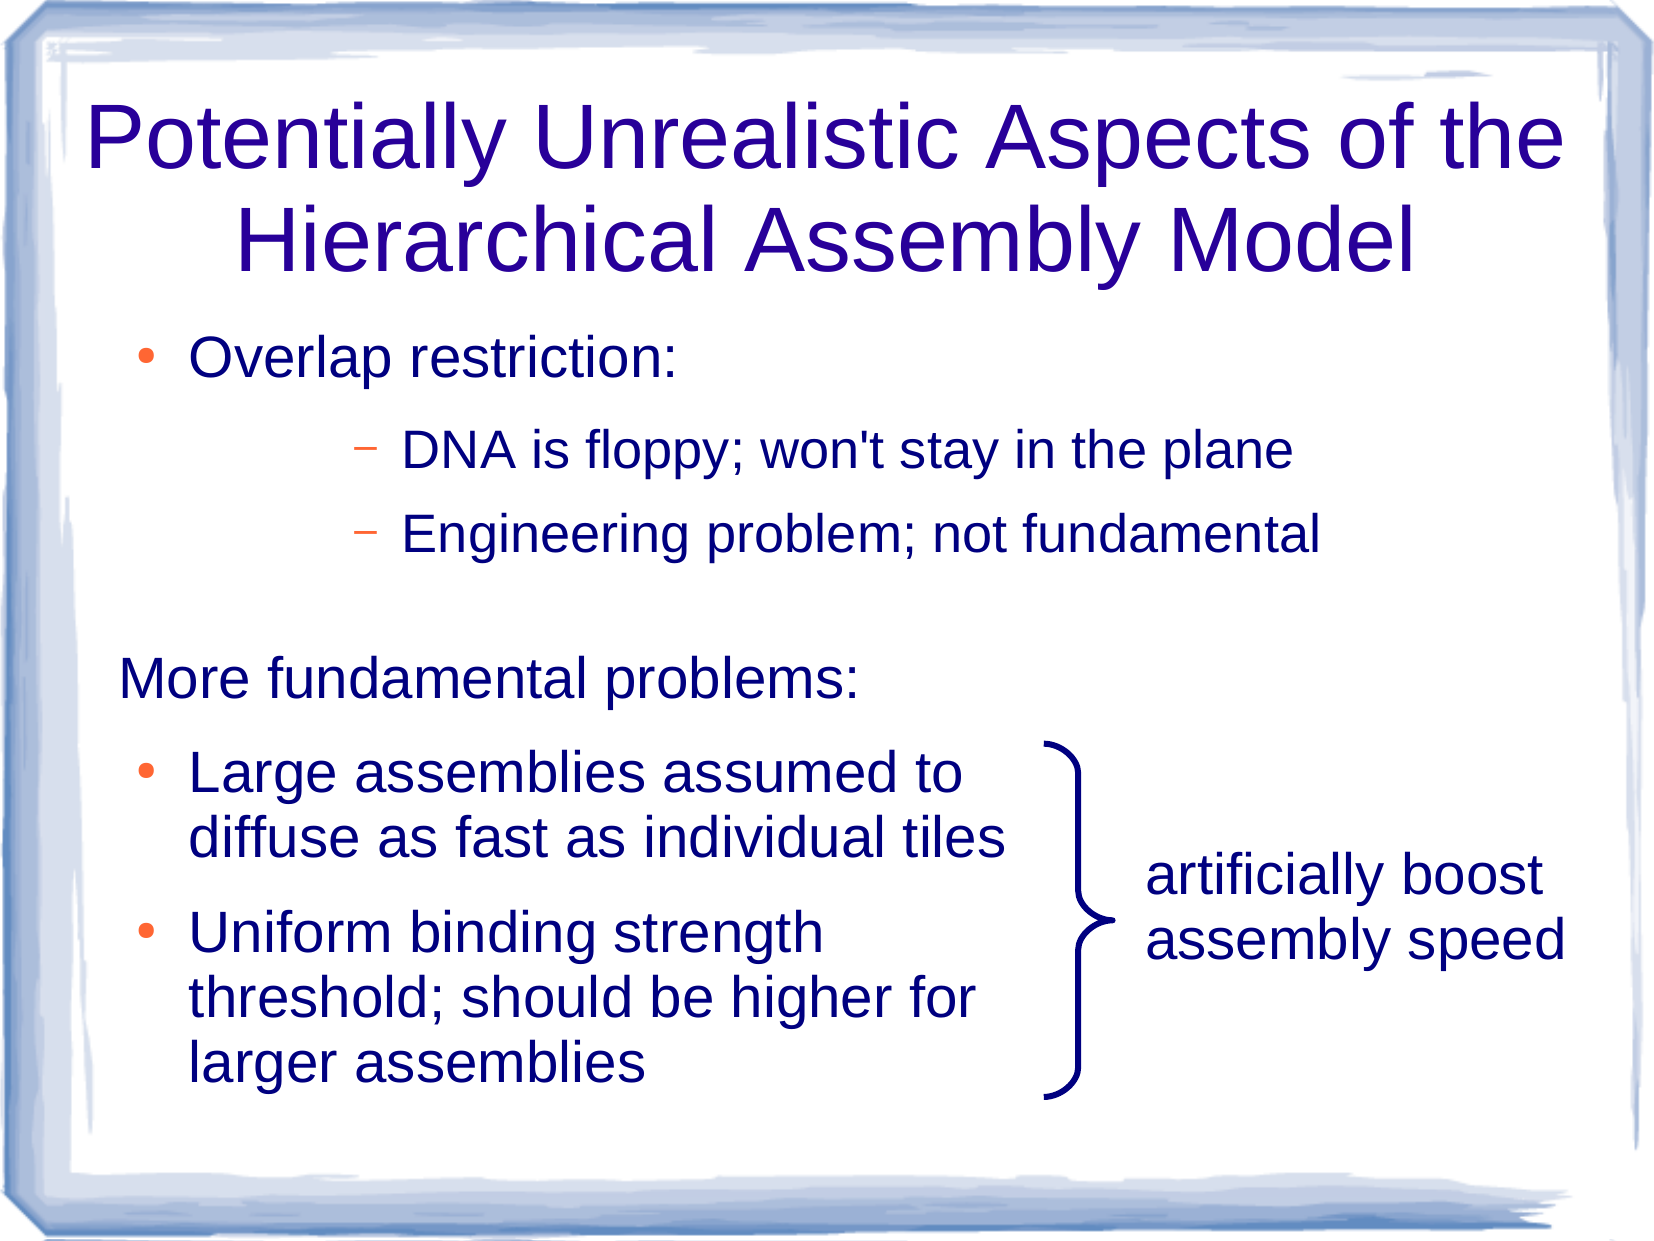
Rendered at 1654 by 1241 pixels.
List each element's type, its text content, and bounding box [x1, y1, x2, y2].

text_box artificially boost assembly speed [1130, 834, 1587, 991]
picture [0, 0, 1654, 1241]
list Overlap restriction: DNA is floppy; won't stay in the plane Engineering problem; not fundamental [118, 324, 1571, 635]
title Potentially Unrealistic Aspects of the Hierarchical Assembly Model [82, 84, 1571, 292]
list More fundamental problems: Large assemblies assumed to diffuse as fast as individual tiles Uniform binding strength threshold; should be higher for larger assemblies [118, 645, 1022, 1095]
